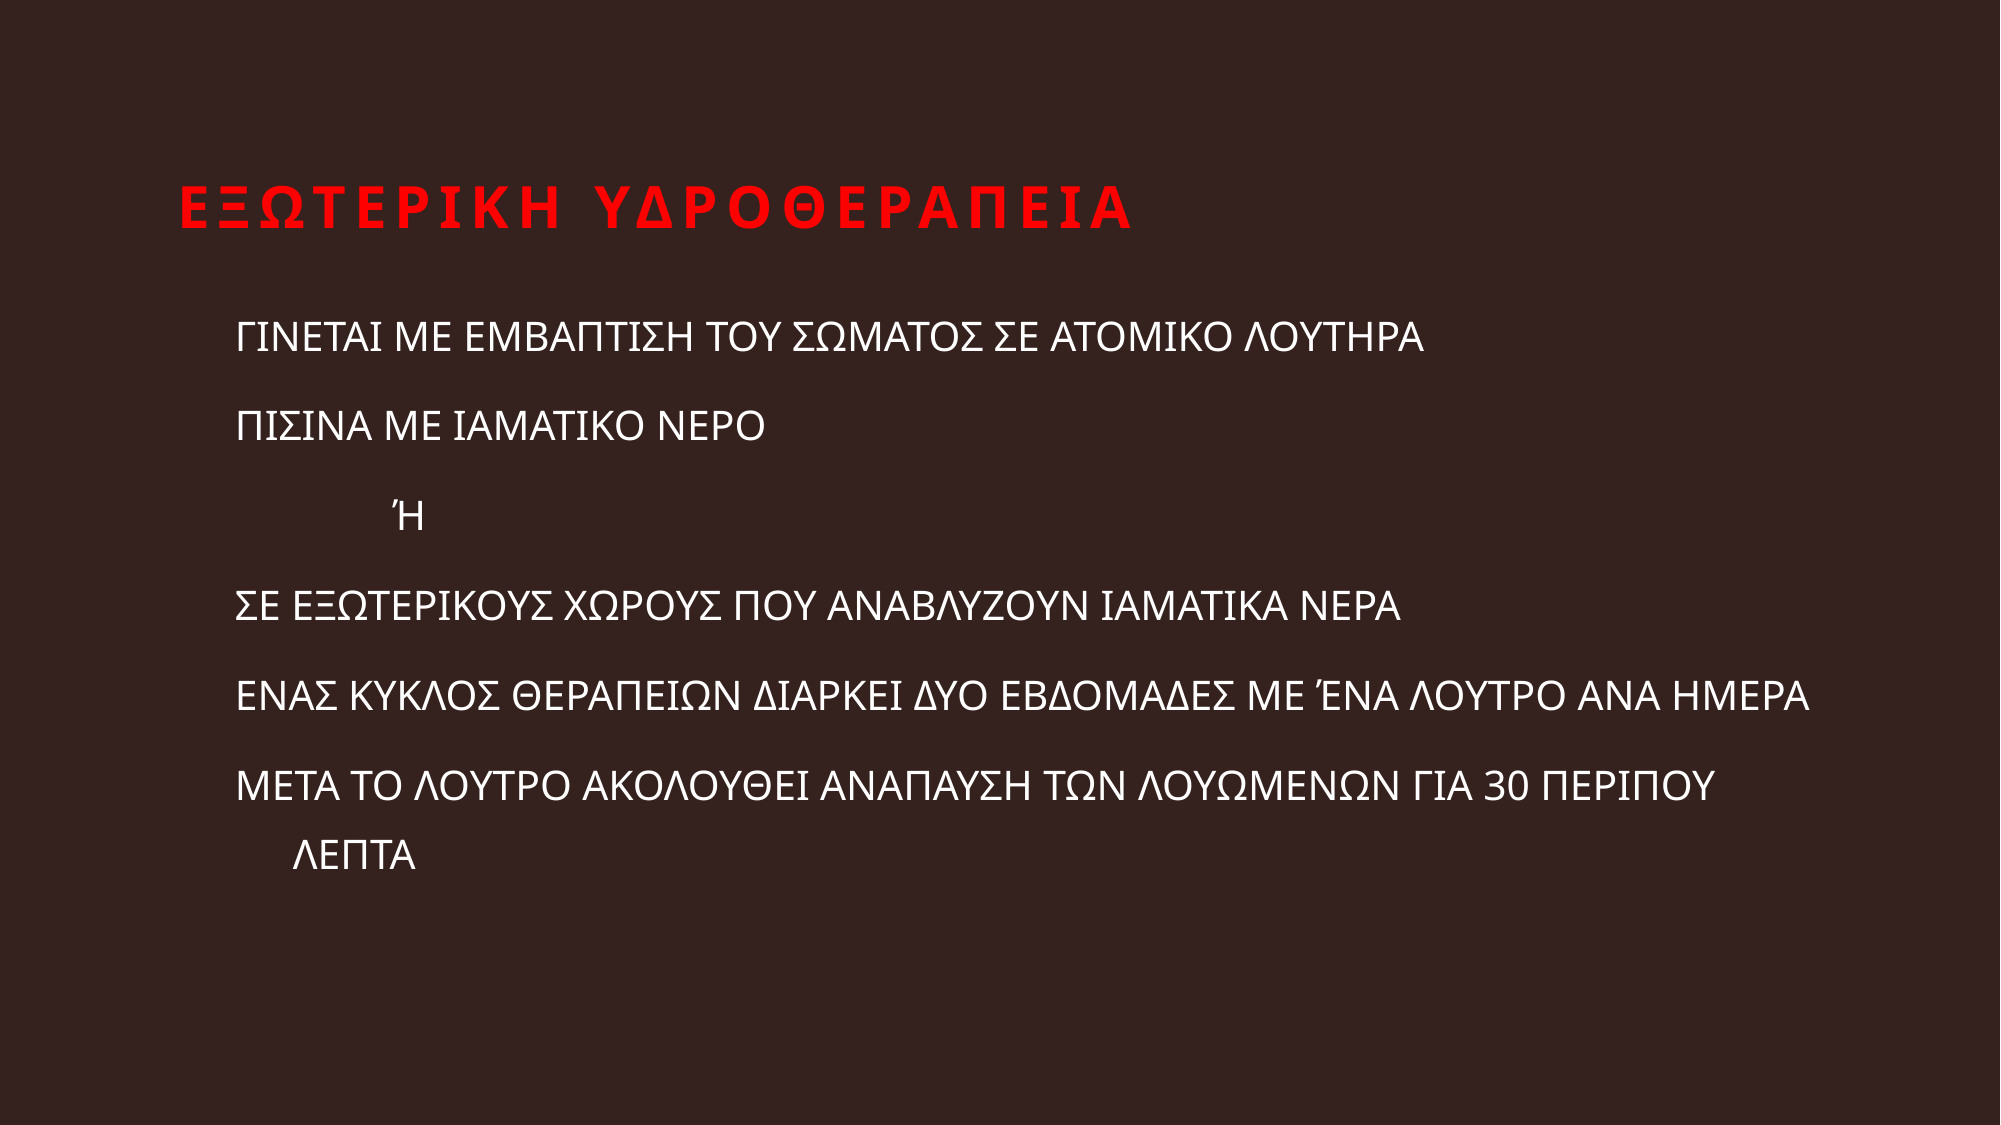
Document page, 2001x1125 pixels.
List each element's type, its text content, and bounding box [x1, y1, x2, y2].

title ΕΞΩΤΕΡΙΚΗ ΥΔΡΟΘΕΡΑΠΕΙΑ [177, 165, 1326, 274]
list ΓΙΝΕΤΑΙ ΜΕ ΕΜΒΑΠΤΙΣΗ ΤΟΥ ΣΩΜΑΤΟΣ ΣΕ ΑΤΟΜΙΚΟ ΛΟΥΤΗΡΑ ΠΙΣΙΝΑ ΜΕ ΙΑΜΑΤΙΚΟ ΝΕΡΟ Ή ΣΕ ΕΞΩΤΕΡΙΚΟΥΣ ΧΩΡΟΥΣ ΠΟΥ ΑΝΑΒΛΥΖΟΥΝ ΙΑΜΑΤΙΚΑ ΝΕΡΑ ΕΝΑΣ ΚΥΚΛΟΣ ΘΕΡΑΠΕΙΩΝ ΔΙΑΡΚΕΙ ΔΥΟ ΕΒΔΟΜΑΔΕΣ ΜΕ ΈΝΑ ΛΟΥΤΡΟ ΑΝΑ ΗΜΕΡΑ ΜΕΤΑ ΤΟ ΛΟΥΤΡΟ ΑΚΟΛΟΥΘΕΙ ΑΝΑΠΑΥΣΗ ΤΩΝ ΛΟΥΩΜΕΝΩΝ ΓΙΑ 30 ΠΕΡΙΠΟΥ ΛΕΠΤΑ [177, 293, 1822, 947]
